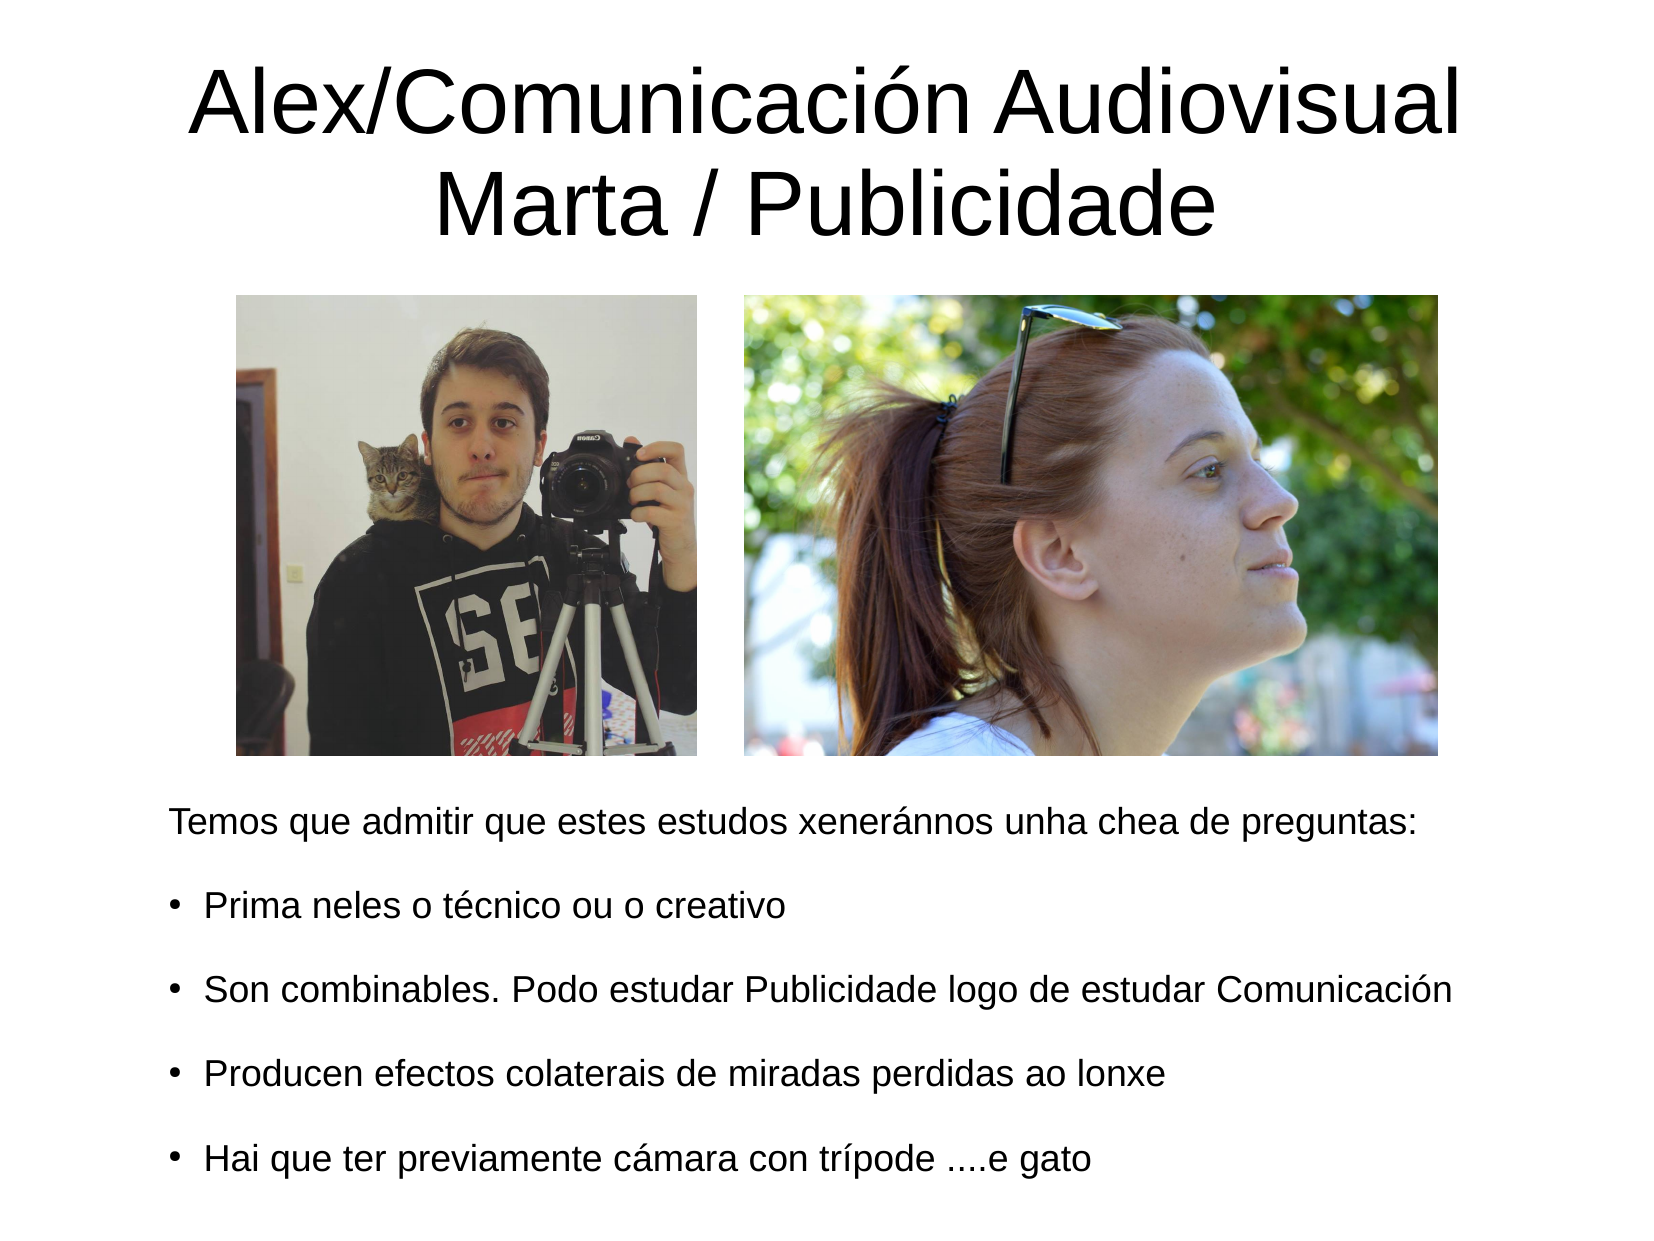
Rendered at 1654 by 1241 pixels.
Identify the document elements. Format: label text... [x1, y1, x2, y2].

title Alex/Comunicación Audiovisual Marta / Publicidade [82, 49, 1571, 257]
text_box Temos que admitir que estes estudos xeneránnos unha chea de preguntas: Prima neles o técnico ou o creativo Son combinables. Podo estudar Publicidade logo de estudar Comunicación Producen efectos colaterais de miradas perdidas ao lonxe Hai que ter previamente cámara con trípode ....e gato [153, 793, 1548, 1229]
picture [744, 295, 1438, 756]
picture [236, 295, 697, 756]
